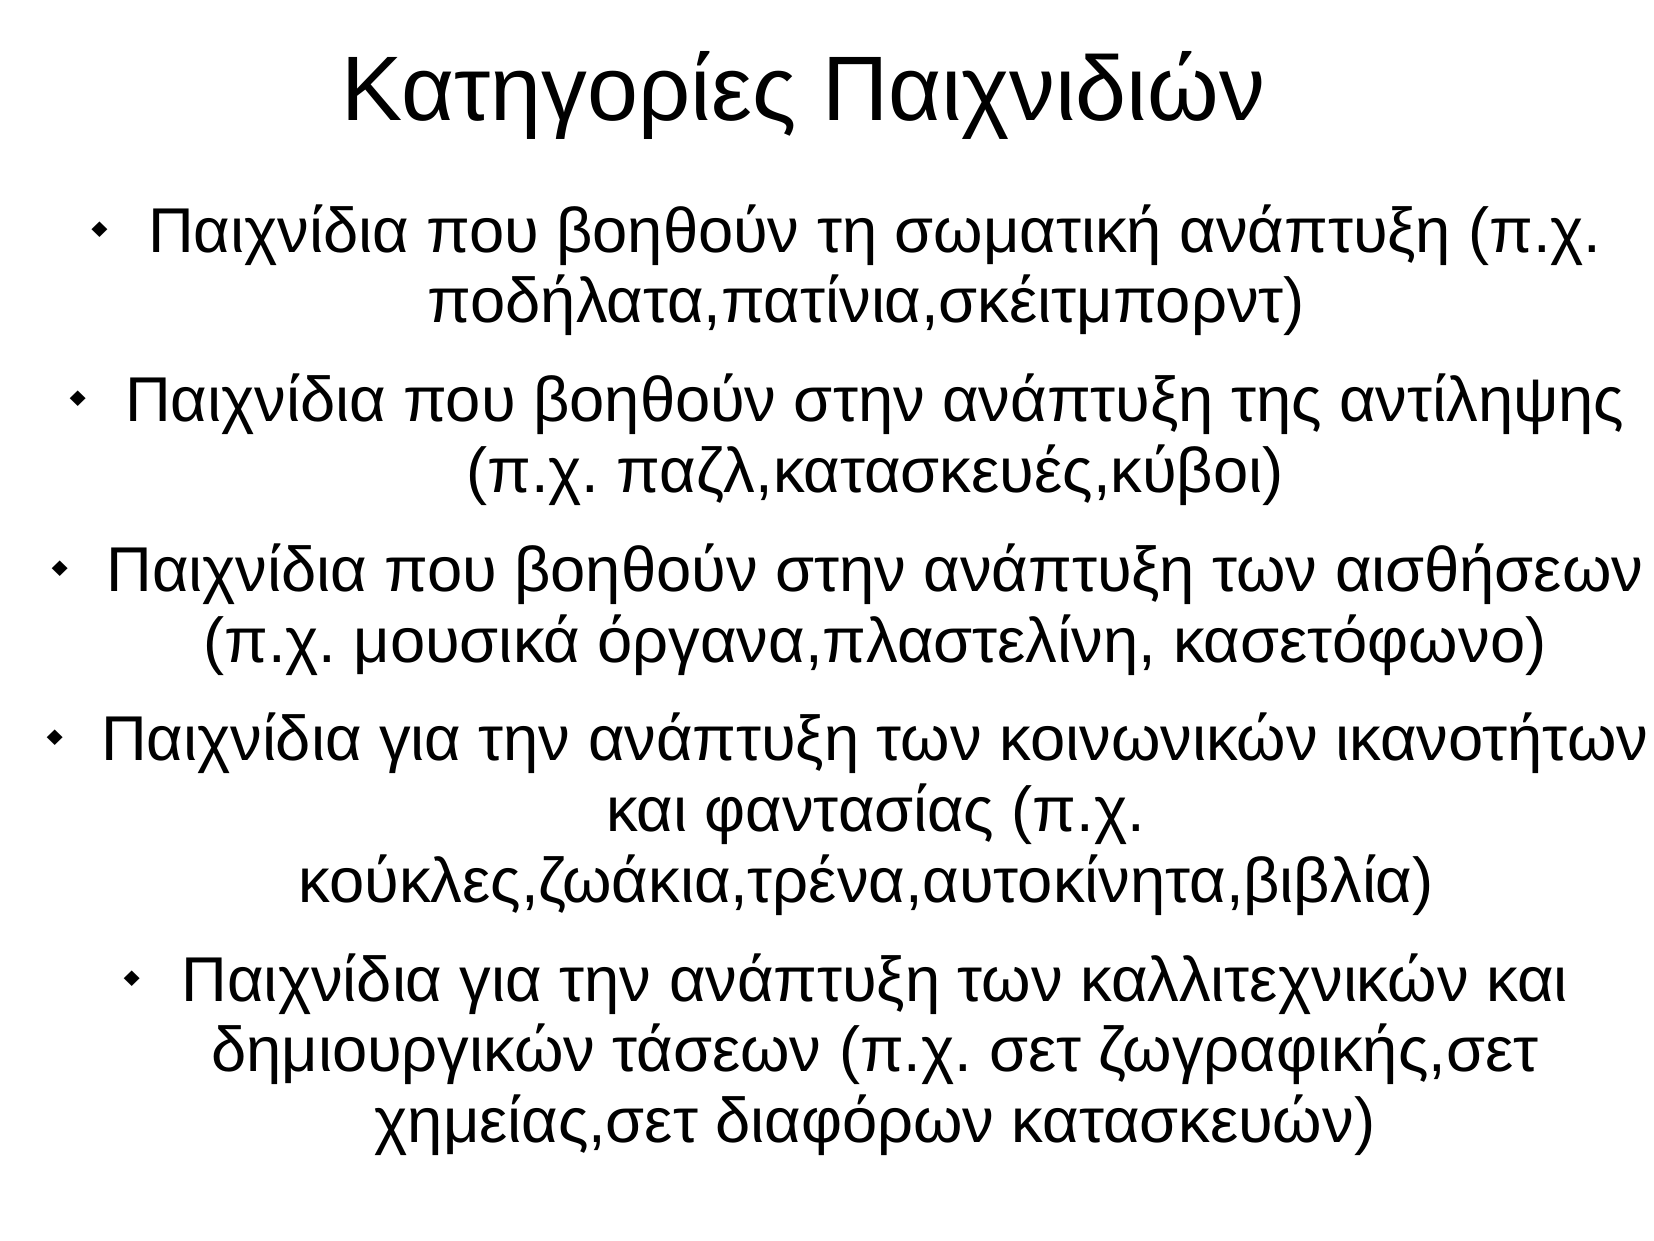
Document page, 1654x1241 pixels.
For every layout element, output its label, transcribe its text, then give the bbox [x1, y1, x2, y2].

list Παιχνίδια που βοηθούν τη σωματική ανάπτυξη (π.χ. ποδήλατα,πατίνια,σκέιτμπορντ) Παιχνίδια που βοηθούν στην ανάπτυξη της αντίληψης (π.χ. παζλ,κατασκευές,κύβοι) Παιχνίδια που βοηθούν στην ανάπτυξη των αισθήσεων (π.χ. μουσικά όργανα,πλαστελίνη, κασετόφωνο) Παιχνίδια για την ανάπτυξη των κοινωνικών ικανοτήτων και φαντασίας (π.χ. κούκλες,ζωάκια,τρένα,αυτοκίνητα,βιβλία) Παιχνίδια για την ανάπτυξη των καλλιτεχνικών και δημιουργικών τάσεων (π.χ. σετ ζωγραφικής,σετ χημείας,σετ διαφόρων κατασκευών) [30, 195, 1654, 1171]
title Κατηγορίες Παιχνιδιών [60, 0, 1549, 193]
